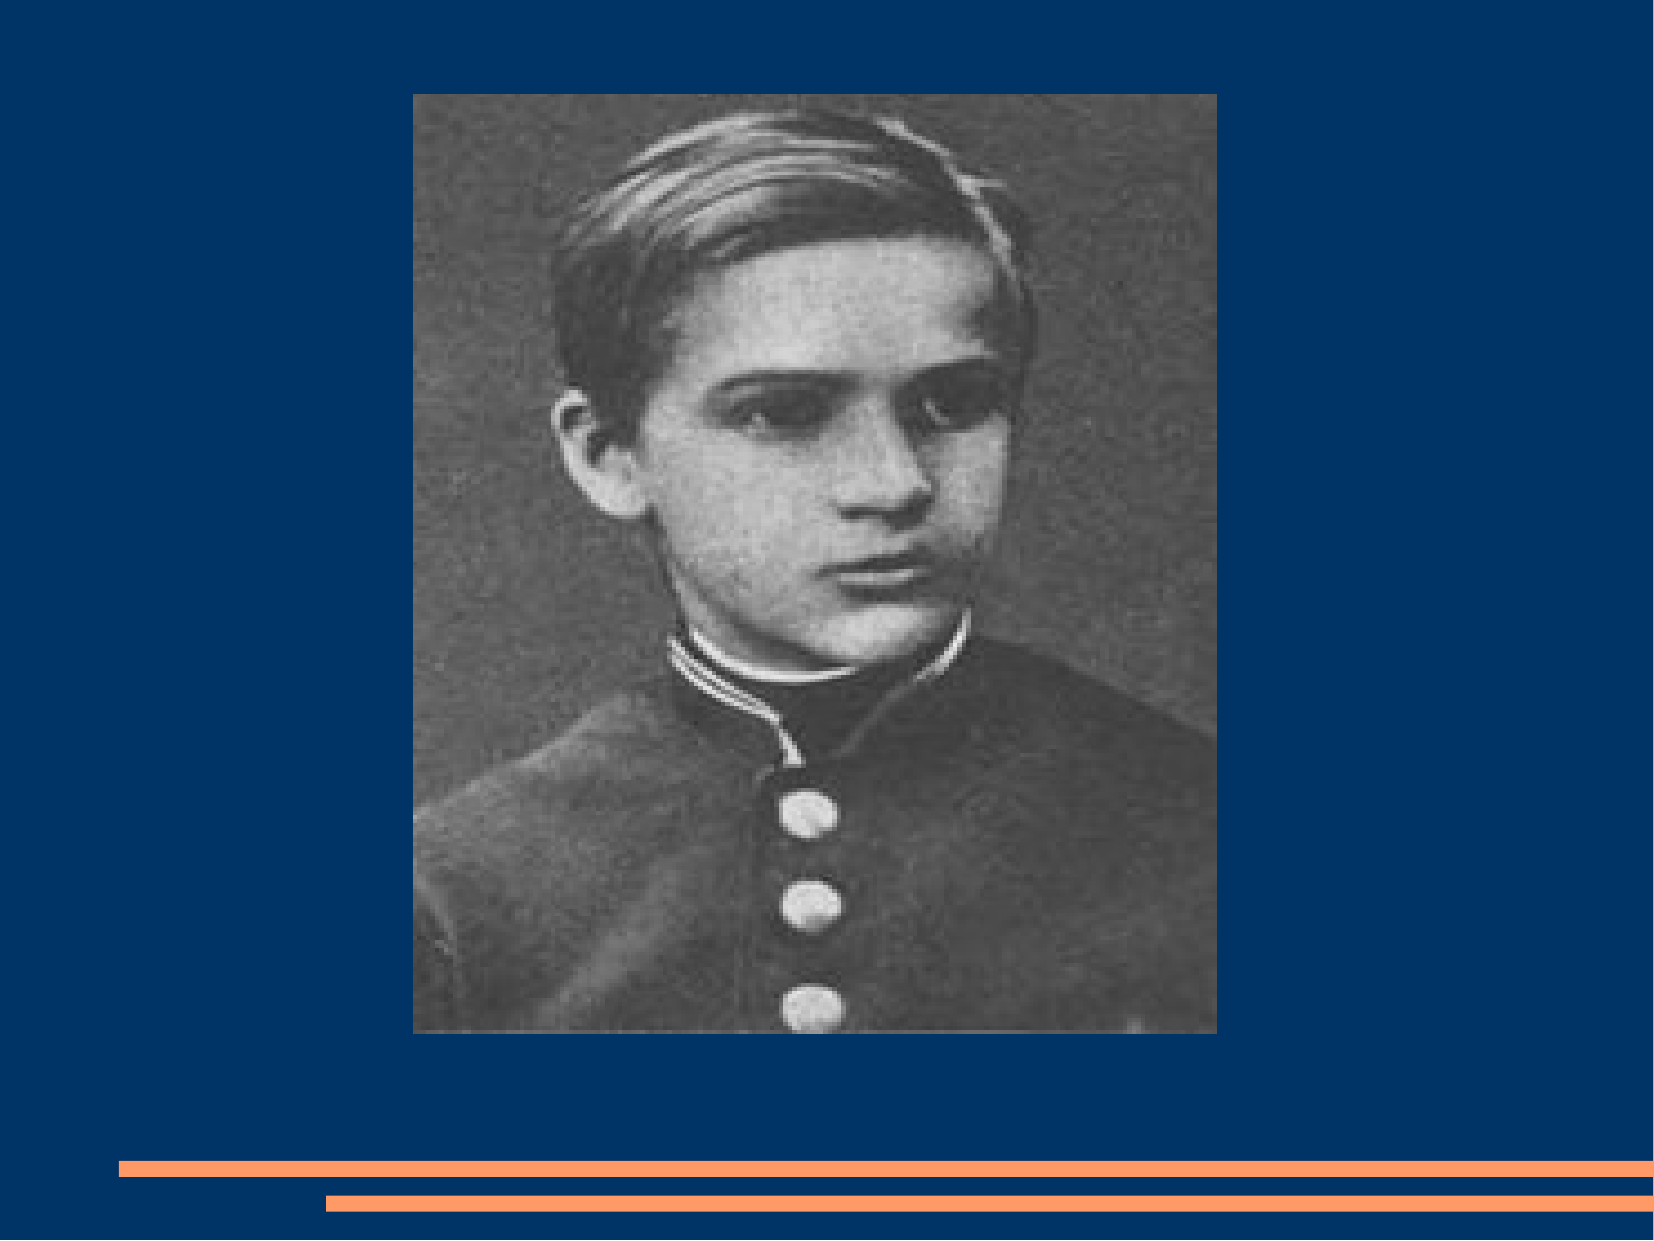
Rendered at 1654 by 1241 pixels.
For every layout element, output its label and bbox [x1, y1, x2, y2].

picture [413, 94, 1217, 1034]
